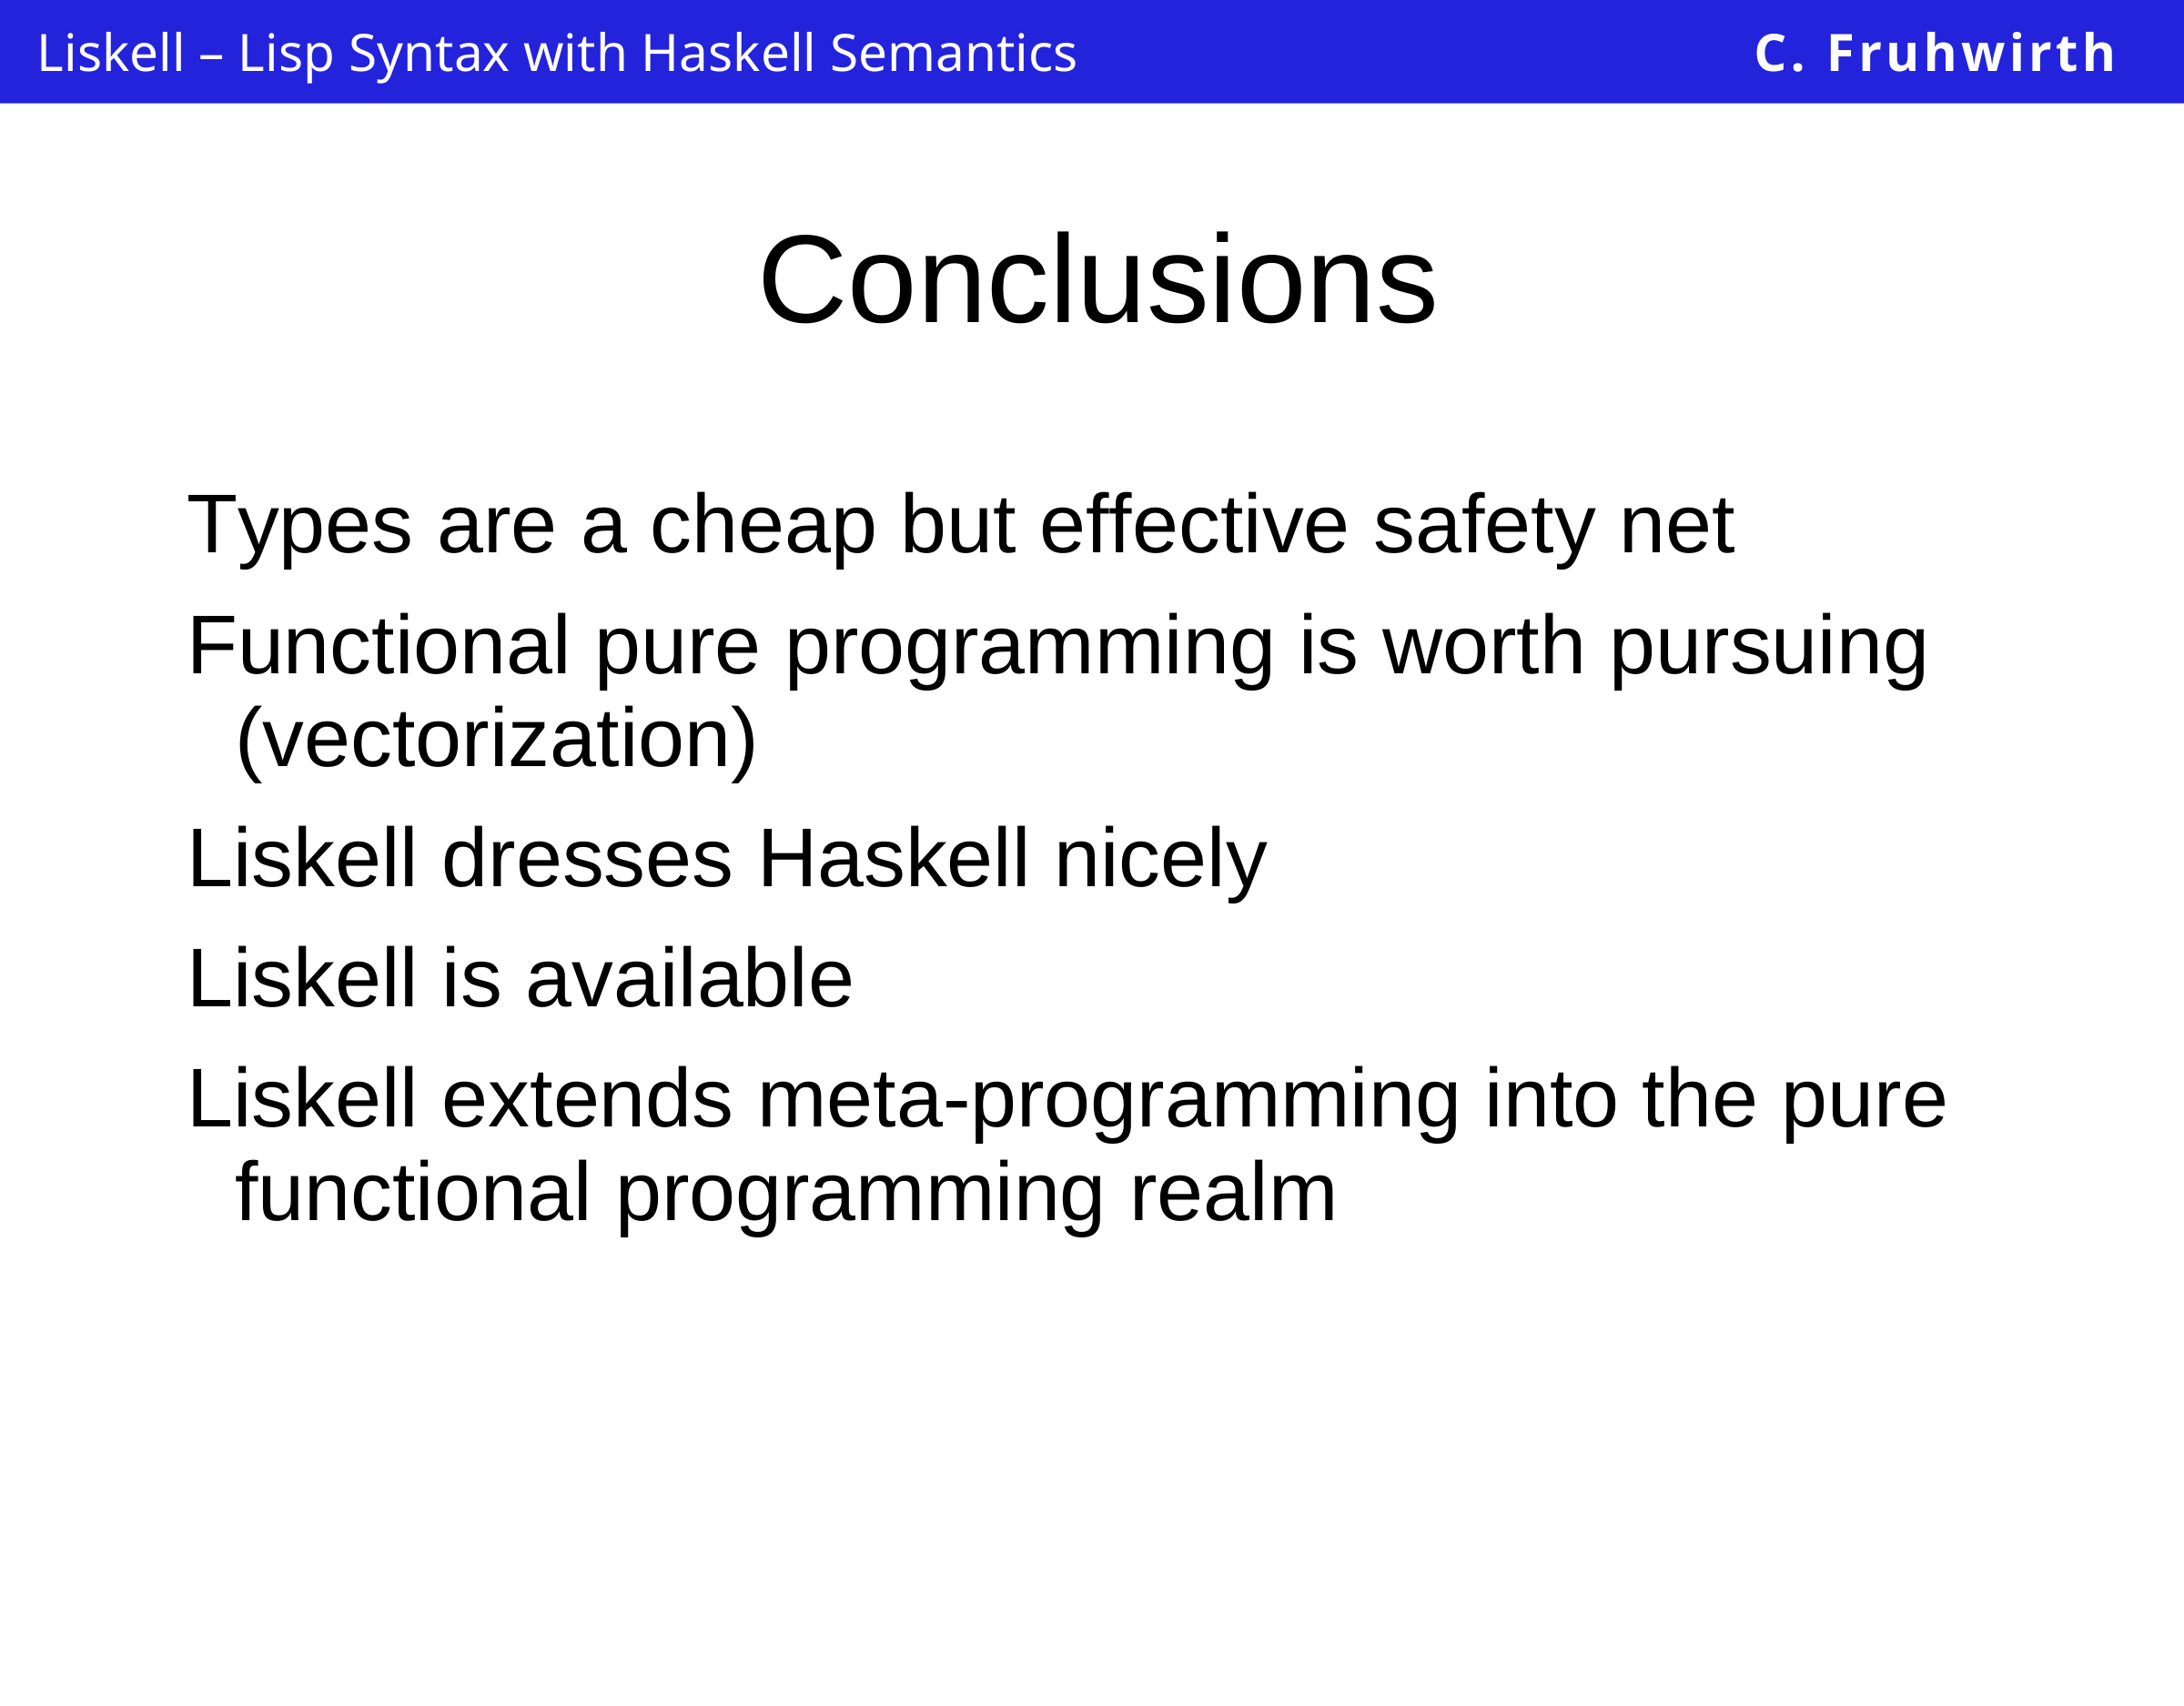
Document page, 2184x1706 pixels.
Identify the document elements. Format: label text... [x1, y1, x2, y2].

title Conclusions [116, 143, 2082, 415]
list Types are a cheap but effective safety net Functional pure programming is worth pursuing (vectorization) Liskell dresses Haskell nicely Liskell is available Liskell extends meta-programming into the pure functional programming realm [170, 478, 2014, 1512]
